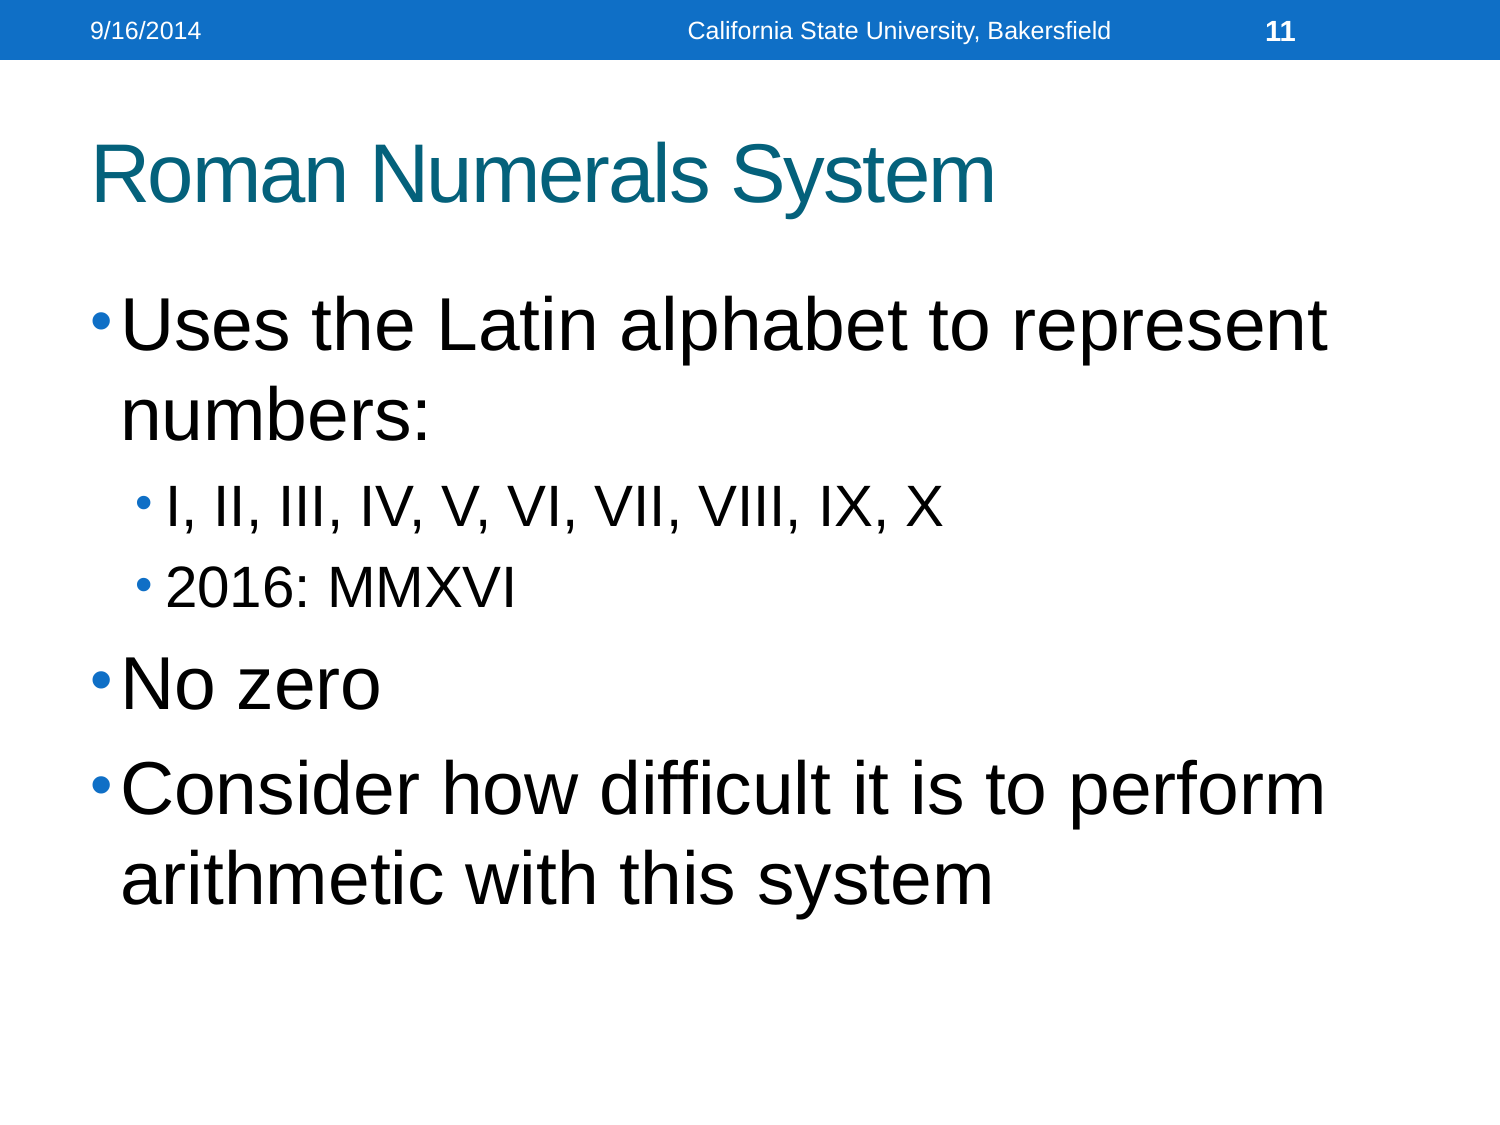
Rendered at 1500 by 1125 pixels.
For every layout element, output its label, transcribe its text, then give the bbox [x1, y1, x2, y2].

slide_number <number> [1250, 3, 1425, 57]
footer California State University, Bakersfield [562, 3, 1238, 57]
slide_number 9/16/2014 [75, 3, 550, 57]
title Roman Numerals System [75, 87, 1425, 250]
list Uses the Latin alphabet to represent numbers: I, II, III, IV, V, VI, VII, VIII, IX, X 2016: MMXVI No zero Consider how difficult it is to perform arithmetic with this system [75, 268, 1425, 1069]
